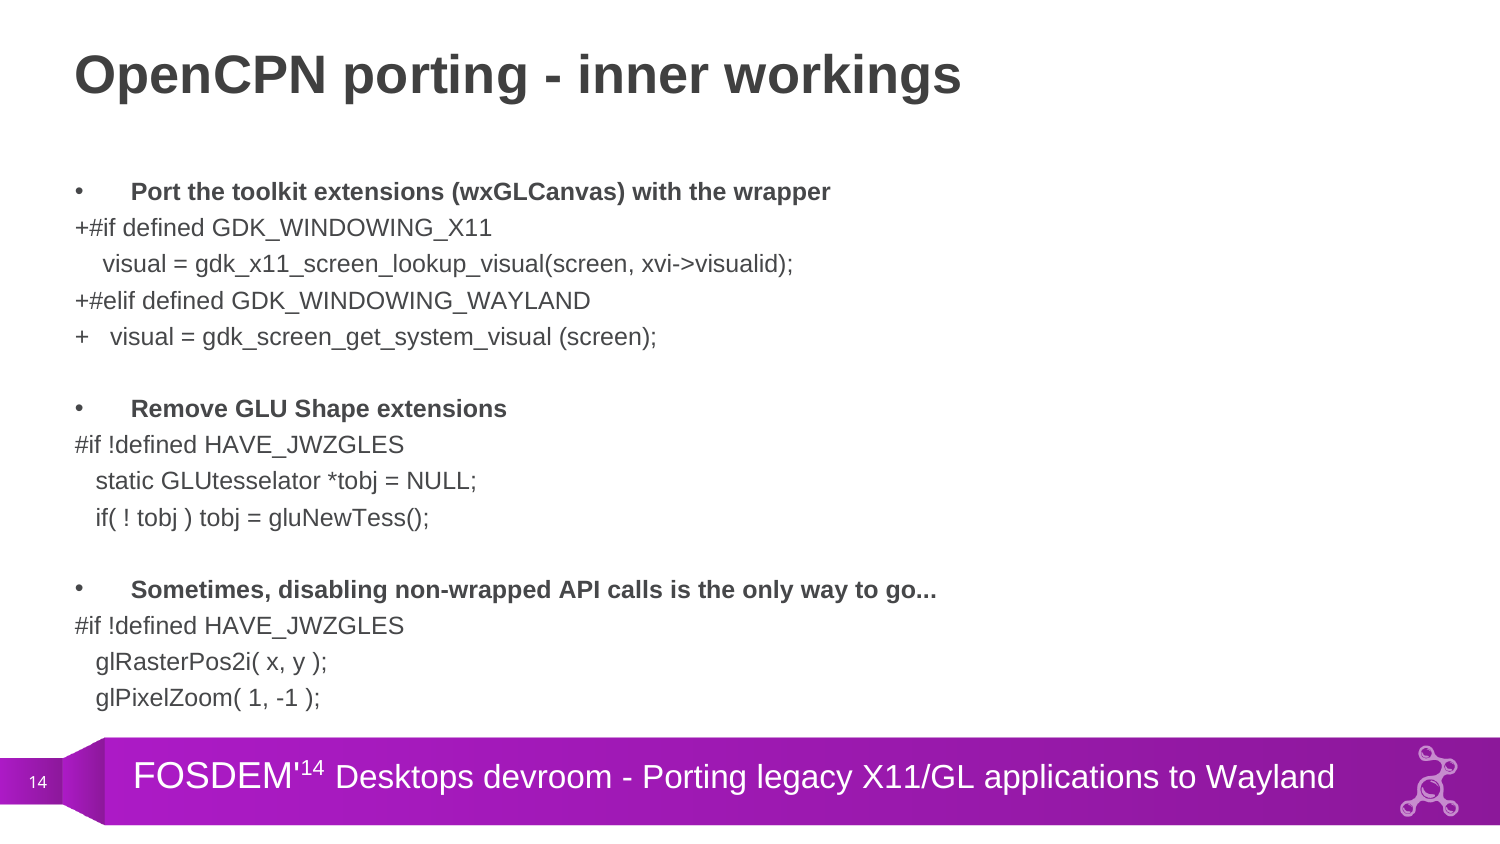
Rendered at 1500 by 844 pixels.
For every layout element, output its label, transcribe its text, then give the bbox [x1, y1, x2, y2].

picture [0, 0, 1500, 844]
title OpenCPN porting - inner workings [74, 50, 1425, 160]
list Port the toolkit extensions (wxGLCanvas) with the wrapper +#if defined GDK_WINDOWING_X11 visual = gdk_x11_screen_lookup_visual(screen, xvi->visualid); +#elif defined GDK_WINDOWING_WAYLAND + visual = gdk_screen_get_system_visual (screen); Remove GLU Shape extensions #if !defined HAVE_JWZGLES static GLUtesselator *tobj = NULL; if( ! tobj ) tobj = gluNewTess(); Sometimes, disabling non-wrapped API calls is the only way to go... #if !defined HAVE_JWZGLES glRasterPos2i( x, y ); glPixelZoom( 1, -1 ); [74, 175, 1425, 733]
